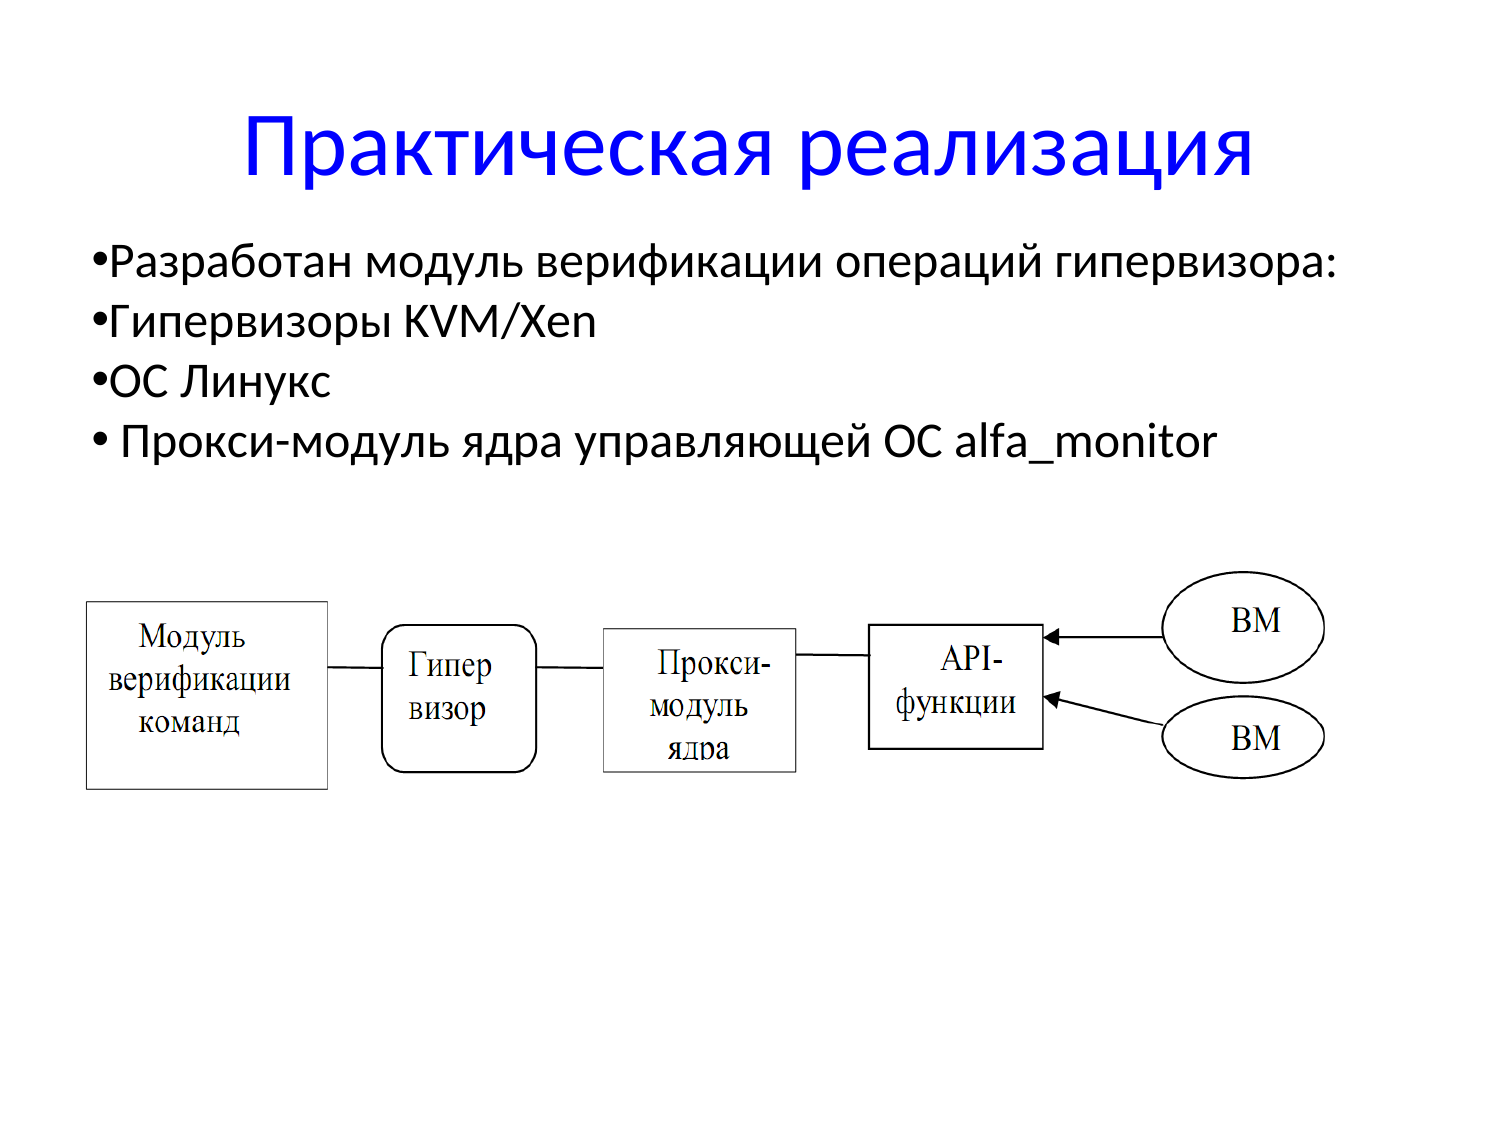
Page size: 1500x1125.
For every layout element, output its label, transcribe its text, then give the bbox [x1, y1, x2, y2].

text_box Практическая реализация [75, 45, 1426, 233]
picture [59, 564, 1383, 804]
text_box Разработан модуль верификации операций гипервизора: Гипервизоры KVM/Xen ОС Линукс Прокси-модуль ядра управляющей ОС alfa_monitor [76, 219, 1438, 480]
